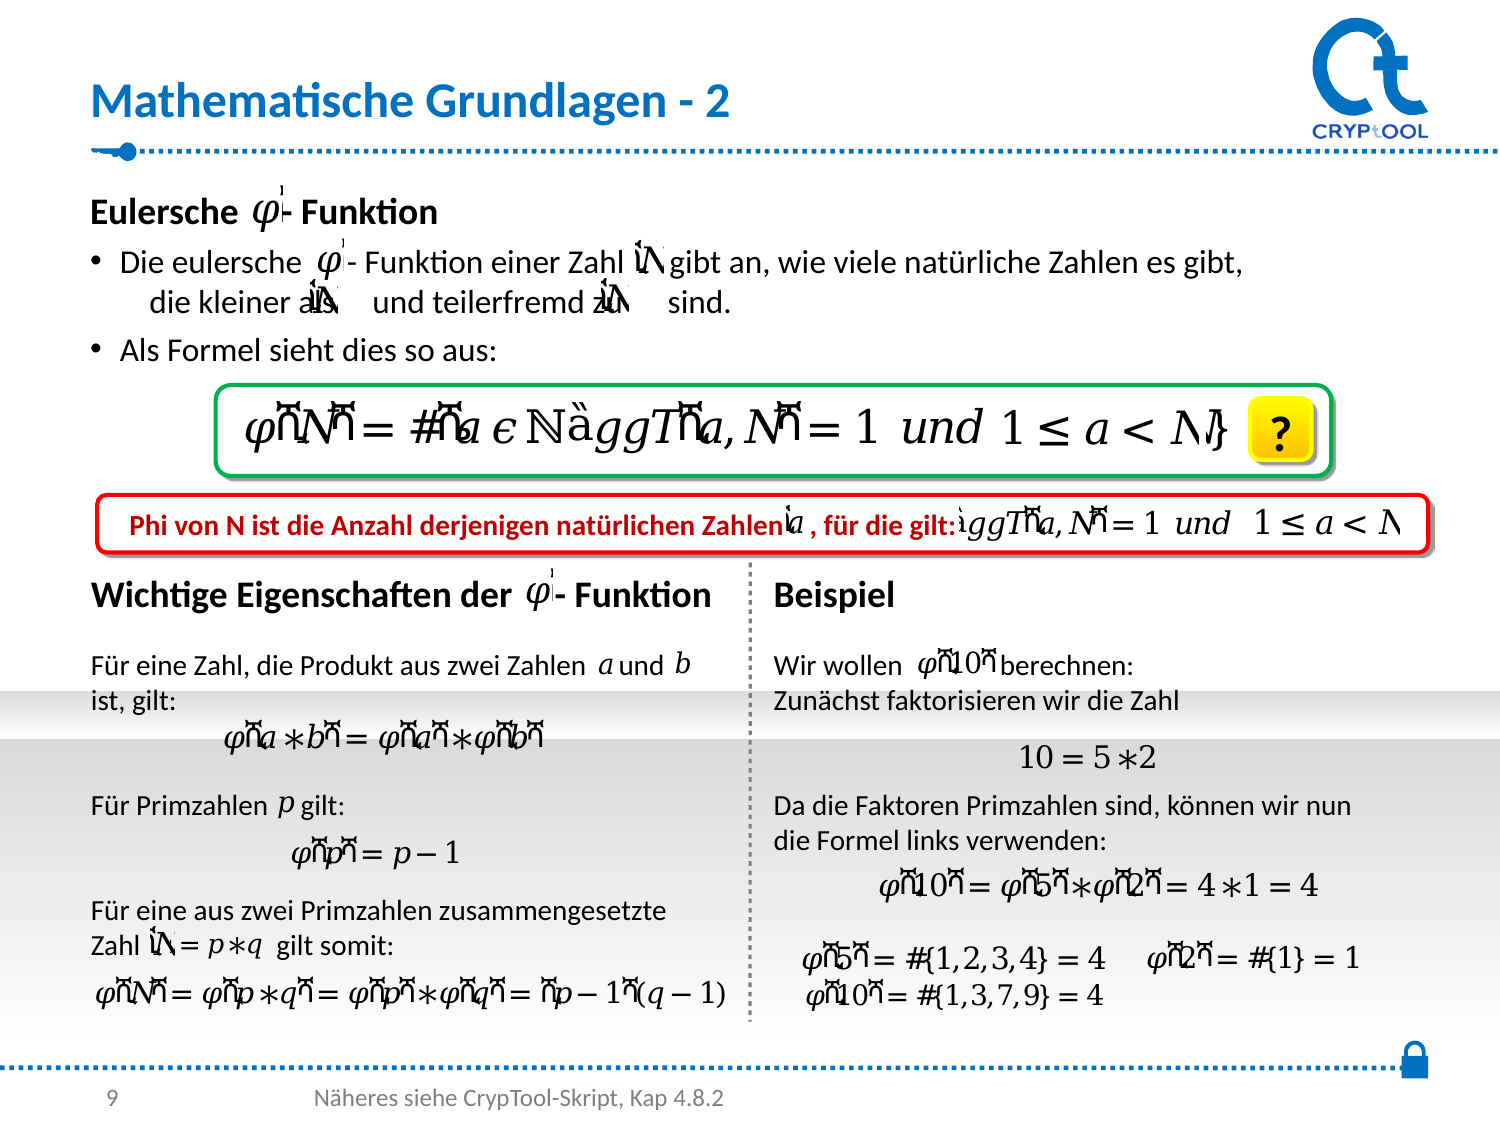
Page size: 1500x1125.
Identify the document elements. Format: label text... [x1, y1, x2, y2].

text_box [2, 0, 1500, 1125]
text_box 9 [90, 1074, 271, 1111]
picture [1242, 498, 1400, 548]
text_box Näheres siehe CrypTool-Skript, Kap 4.8.2 [298, 1074, 1402, 1111]
picture [986, 395, 1199, 463]
